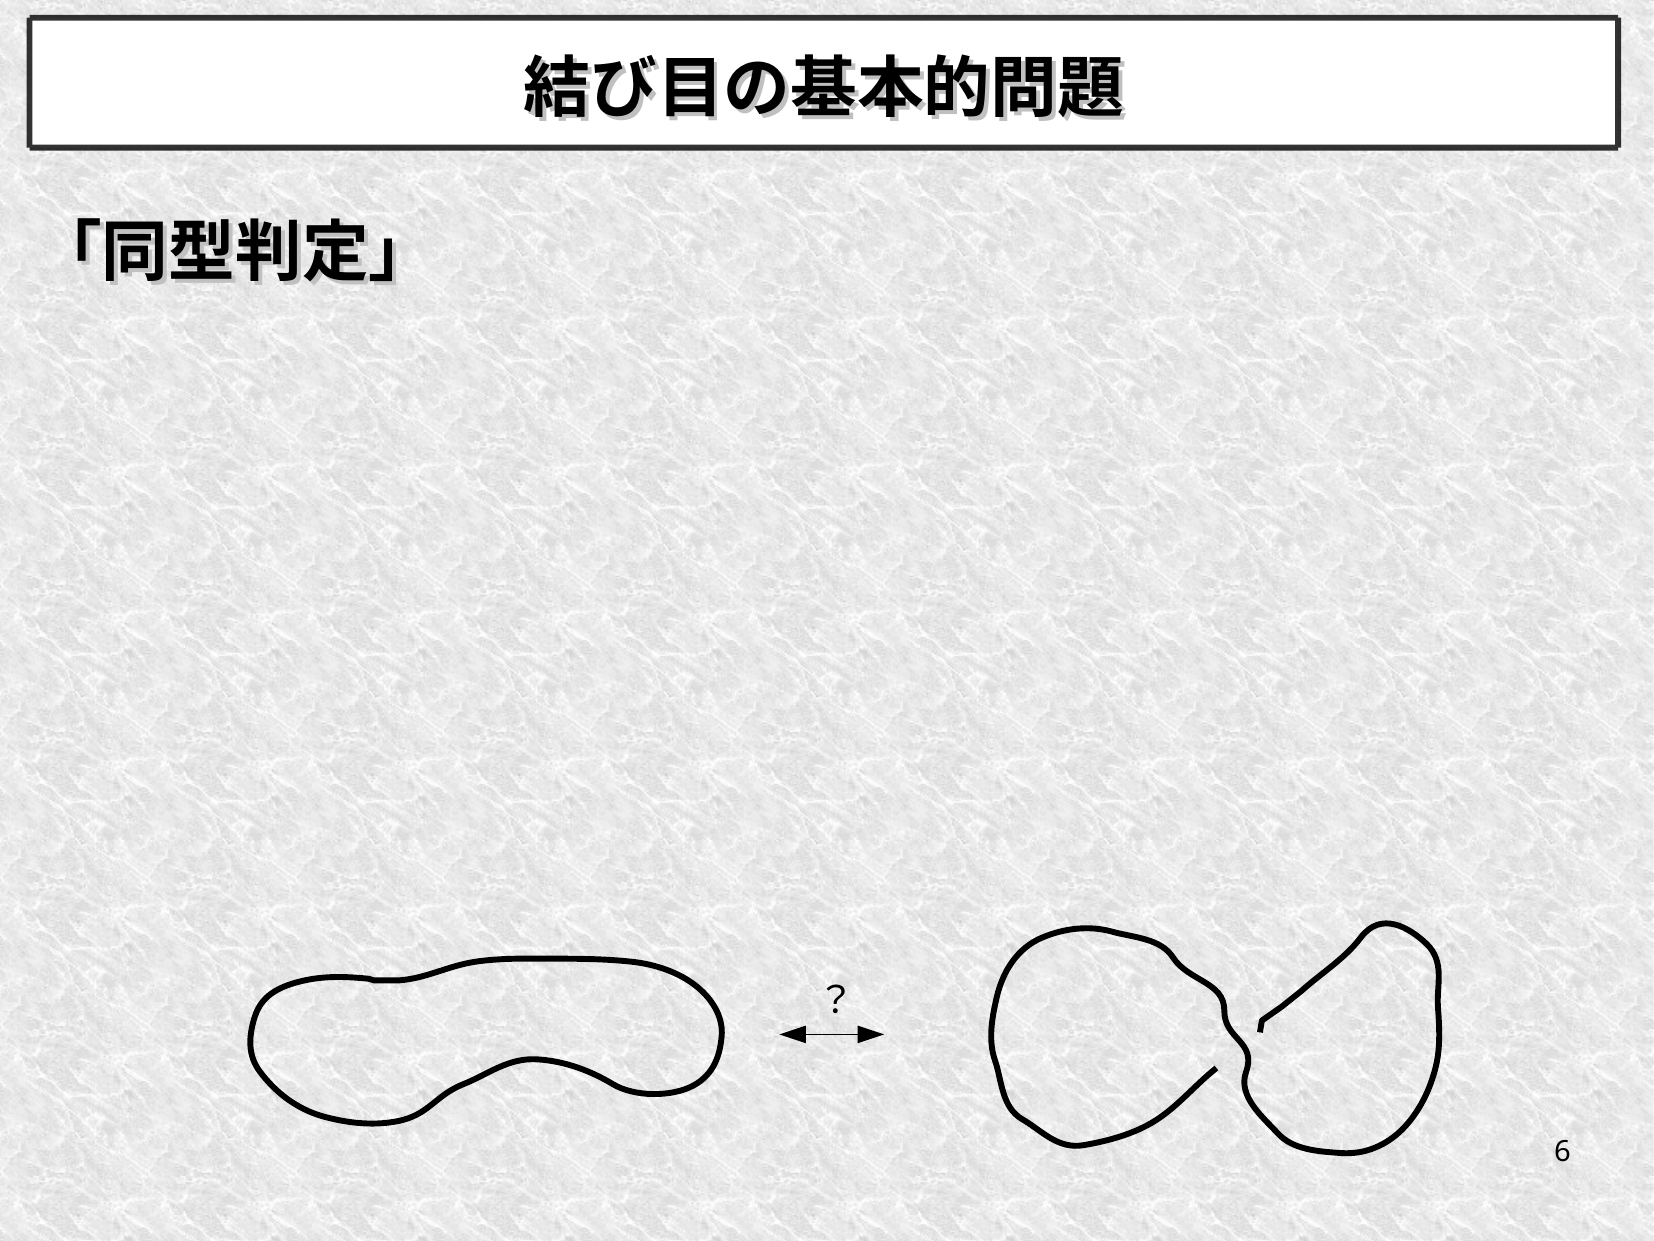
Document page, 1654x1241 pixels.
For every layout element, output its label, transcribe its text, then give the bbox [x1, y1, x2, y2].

text_box ？ [803, 962, 863, 1018]
text_box 結び目の基本的問題 [29, 17, 1619, 148]
text_box 「同型判定」 [20, 191, 1589, 827]
picture [0, 0, 1654, 1241]
